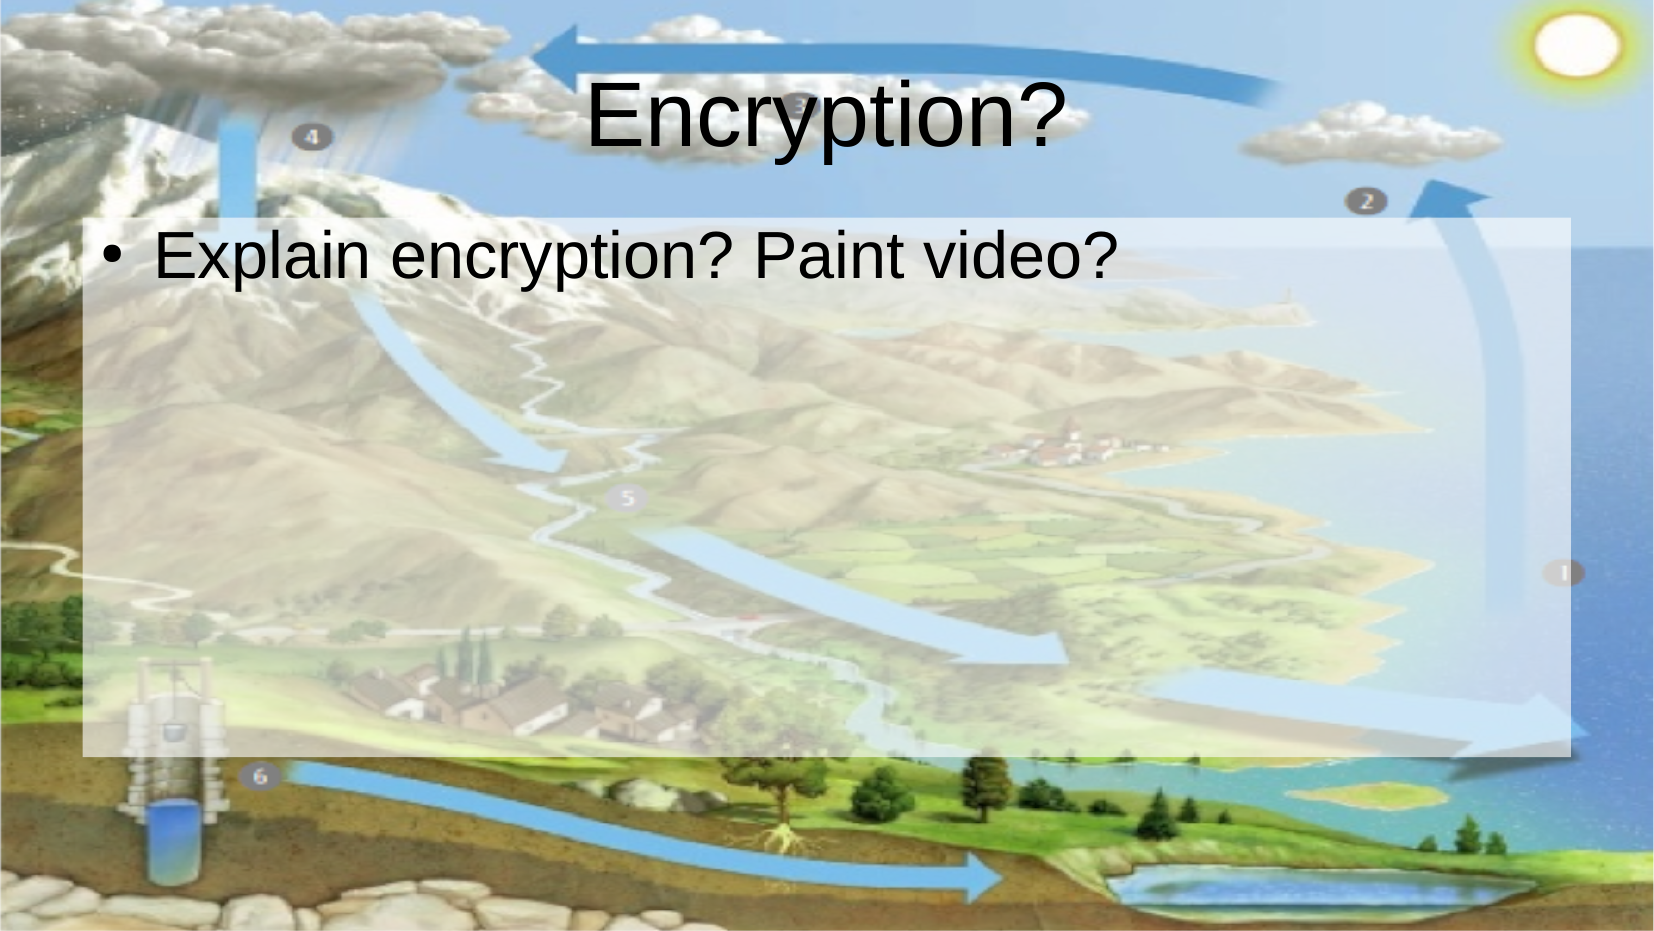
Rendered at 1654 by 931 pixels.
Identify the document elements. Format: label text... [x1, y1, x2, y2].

list Explain encryption? Paint video? [82, 217, 1571, 758]
picture [0, 0, 1654, 931]
title Encryption? [82, 37, 1571, 193]
